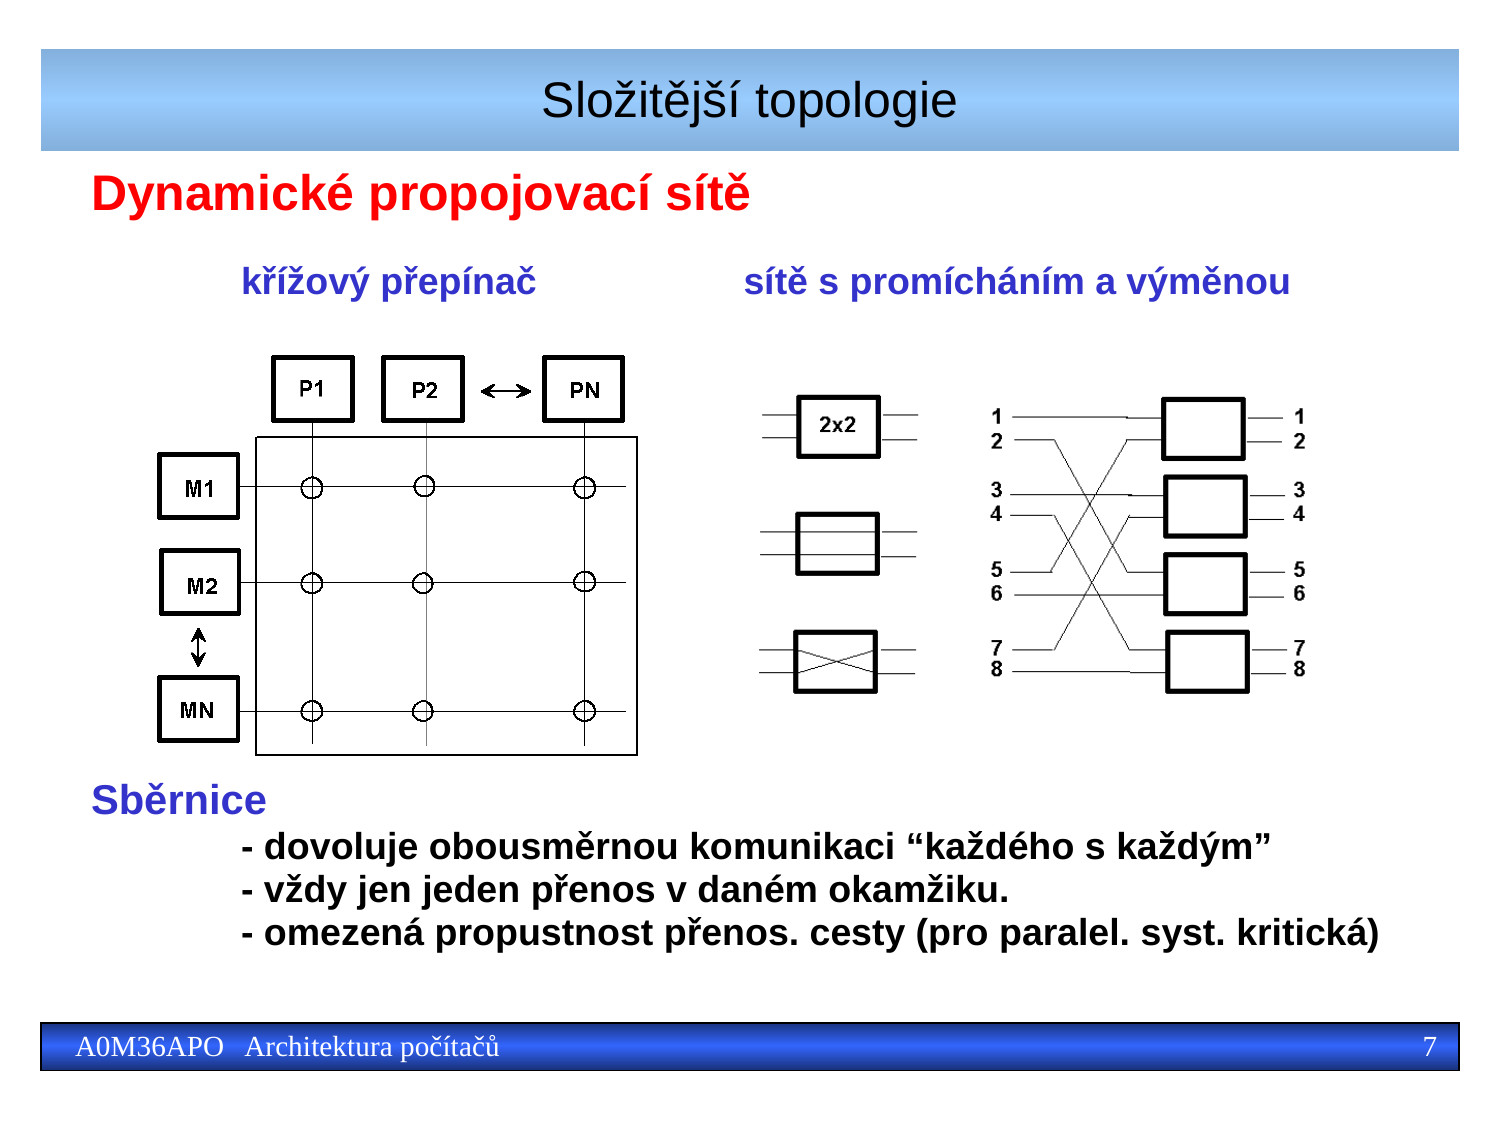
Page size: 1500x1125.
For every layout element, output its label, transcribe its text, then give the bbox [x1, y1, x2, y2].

title Složitější topologie [41, 49, 1459, 151]
picture [726, 371, 1344, 727]
text_box Dynamické propojovací sítě křížový přepínač sítě s promícháním a výměnou Sběrnice - dovoluje obousměrnou komunikaci “každého s každým” - vždy jen jeden přenos v daném okamžiku. - omezená propustnost přenos. cesty (pro paralel. syst. kritická) [76, 171, 1414, 997]
picture [113, 333, 677, 781]
